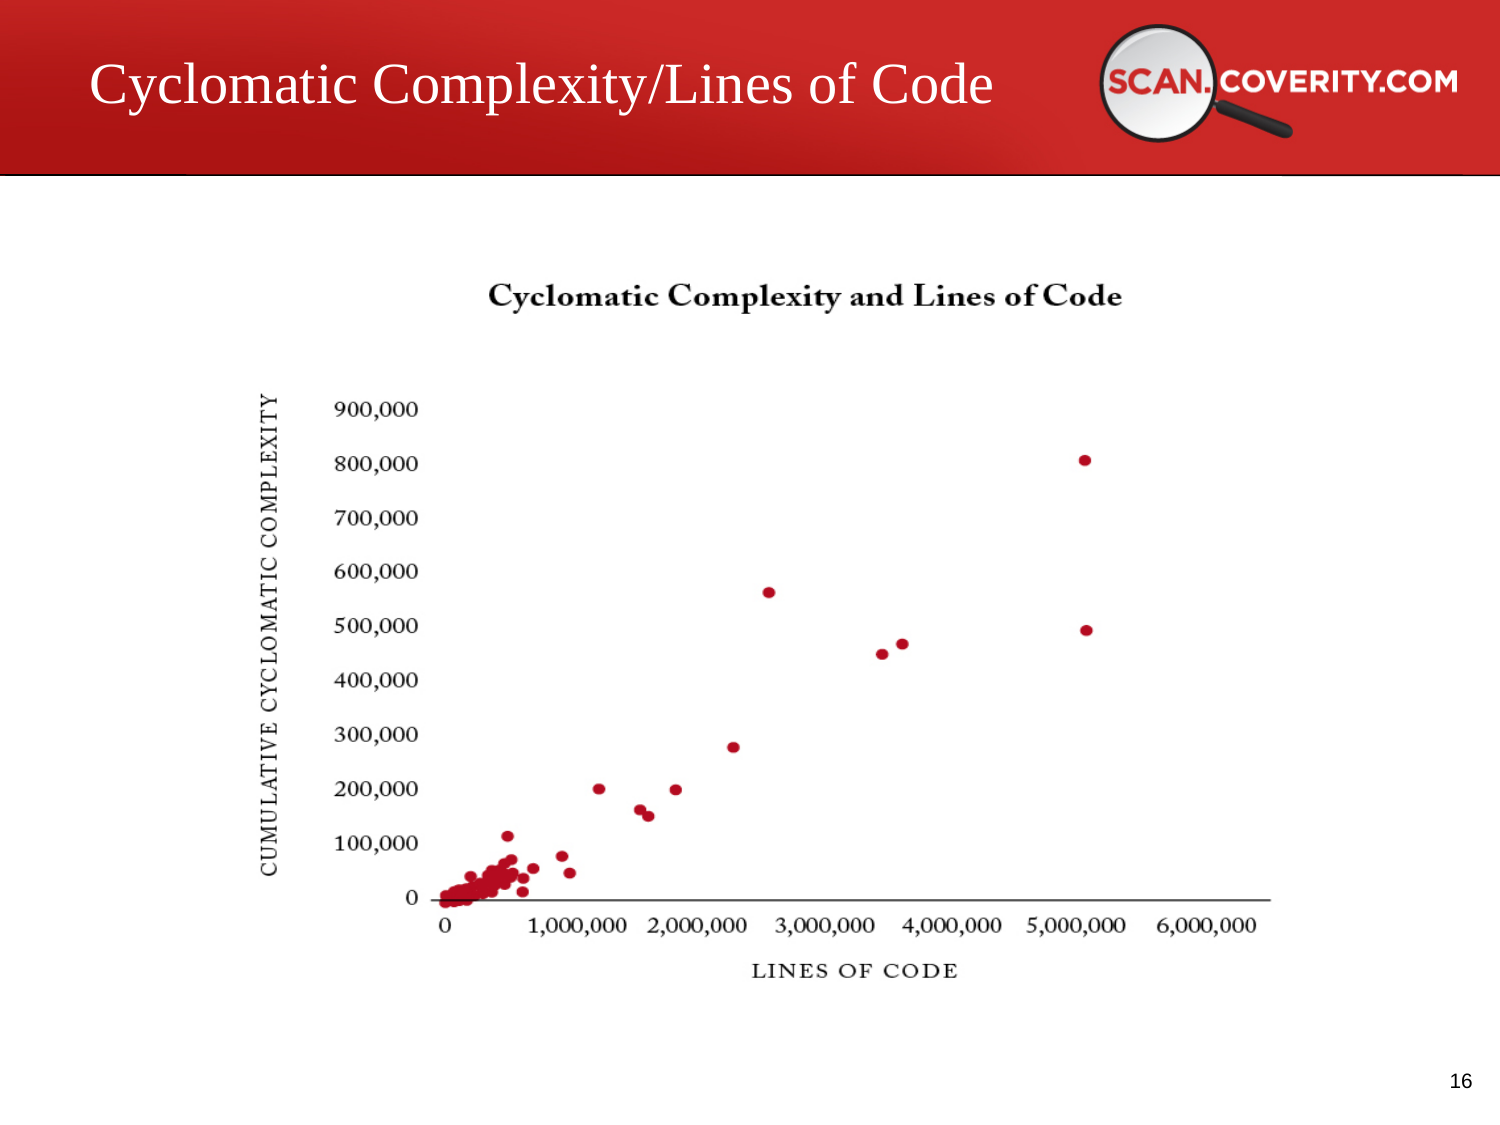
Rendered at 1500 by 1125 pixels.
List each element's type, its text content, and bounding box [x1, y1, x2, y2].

picture [0, 0, 1500, 174]
picture [162, 204, 1338, 1038]
title Cyclomatic Complexity/Lines of Code [74, 24, 1100, 143]
